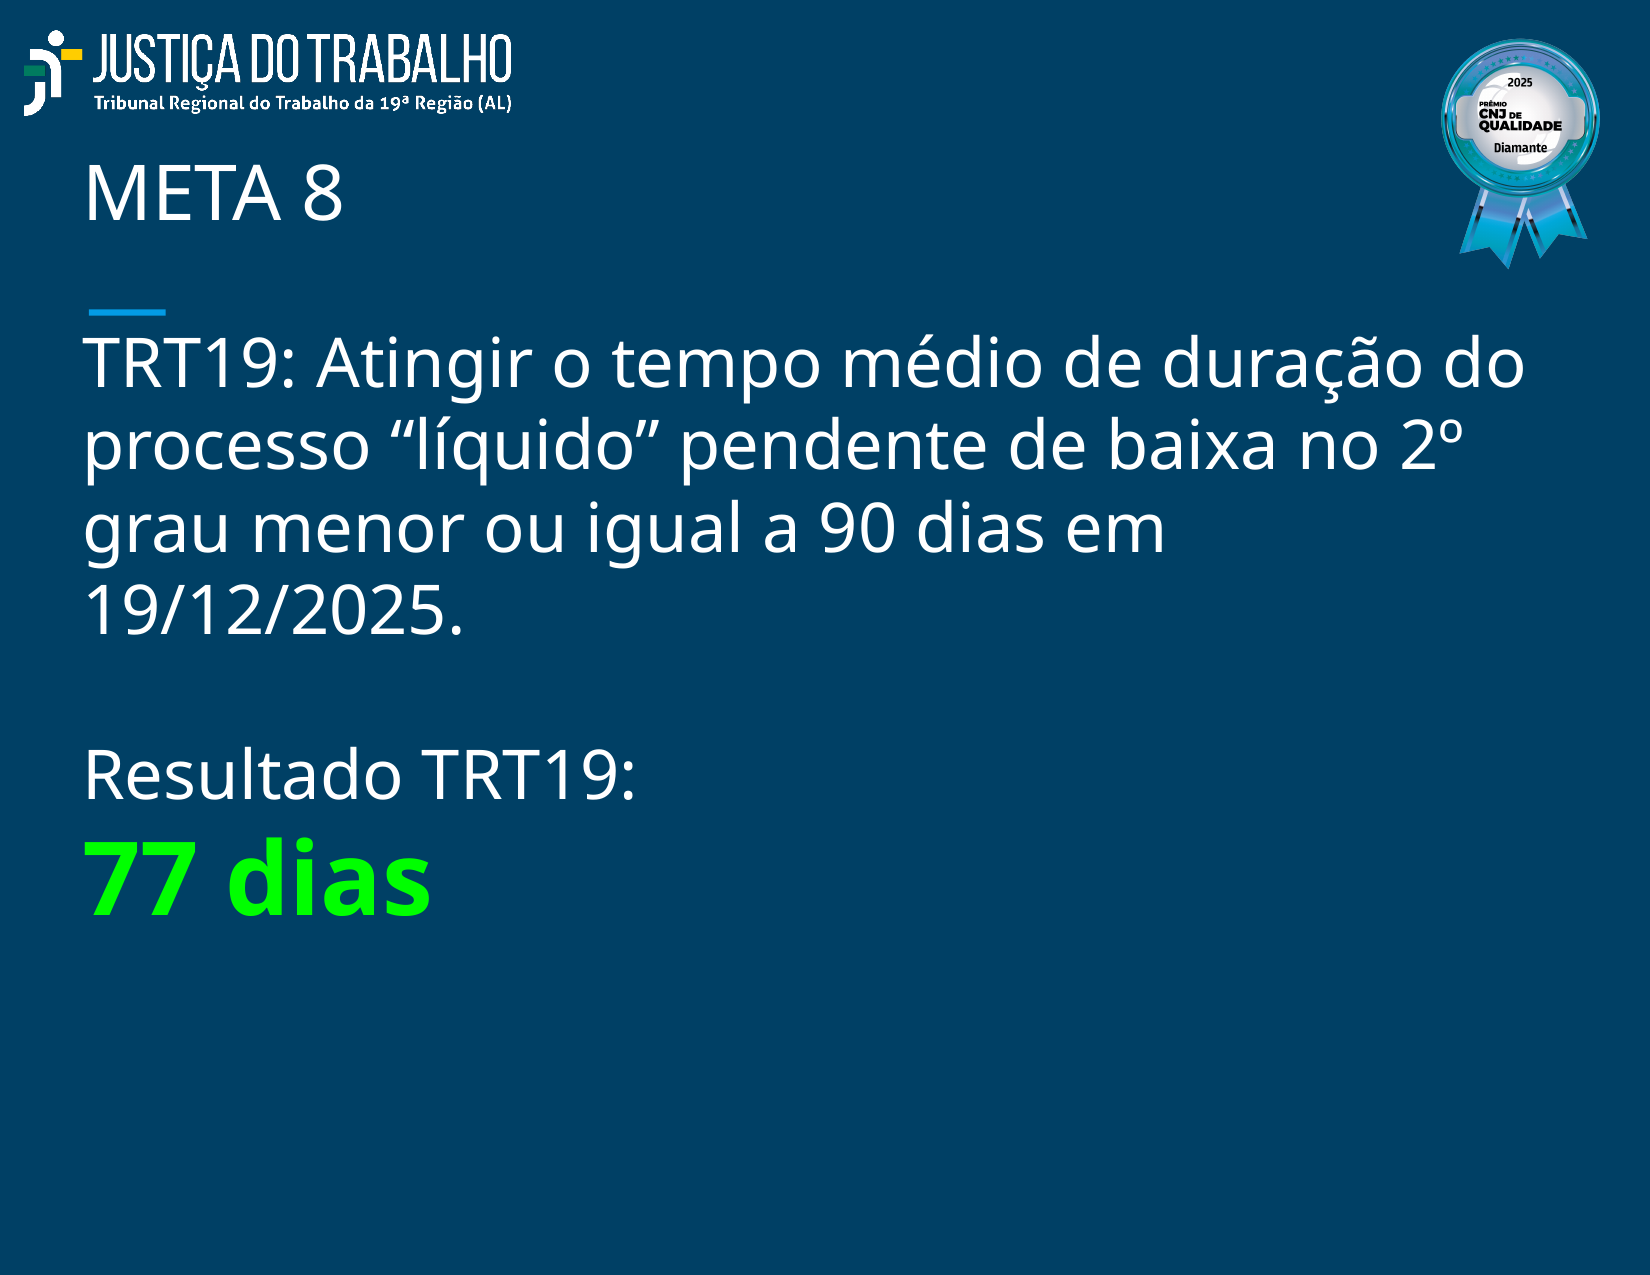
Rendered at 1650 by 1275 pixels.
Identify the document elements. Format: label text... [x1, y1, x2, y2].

title META 8 TRT19: Atingir o tempo médio de duração do processo “líquido” pendente de baixa no 2º grau menor ou igual a 90 dias em 19/12/2025. Resultado TRT19: 77 dias [63, 86, 1574, 955]
picture [1440, 37, 1601, 271]
picture [24, 30, 511, 116]
